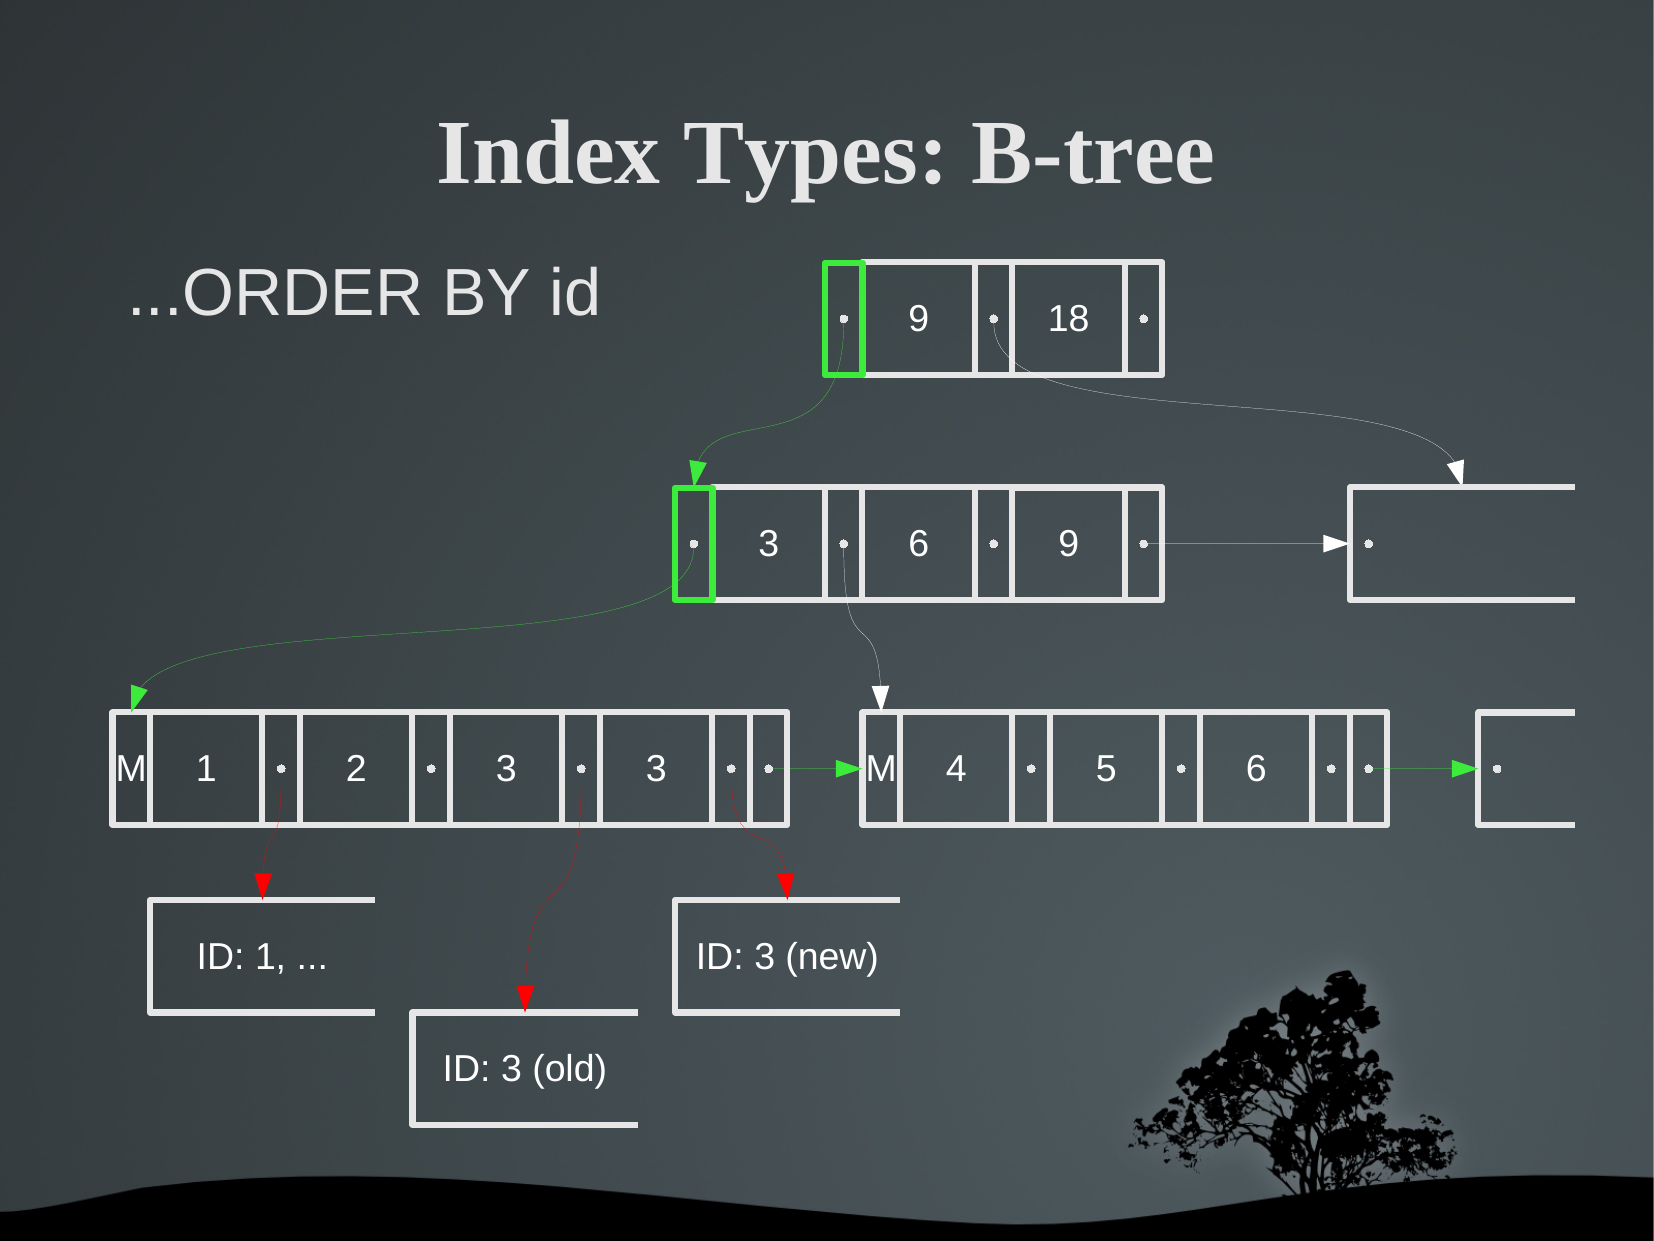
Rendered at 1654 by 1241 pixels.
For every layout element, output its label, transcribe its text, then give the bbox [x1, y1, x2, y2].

text_box [764, 764, 773, 773]
text_box 3 [716, 490, 822, 597]
text_box [1364, 764, 1373, 773]
text_box 5 [1053, 715, 1159, 822]
text_box [840, 315, 848, 323]
text_box 1 [153, 715, 259, 822]
text_box [839, 539, 848, 548]
text_box 2 [303, 715, 409, 822]
text_box [1364, 539, 1373, 548]
text_box [1327, 764, 1336, 773]
text_box [690, 540, 698, 548]
text_box 3 [453, 715, 559, 822]
text_box 18 [1015, 364, 1028, 372]
text_box 4 [903, 715, 1009, 822]
text_box 18 [1015, 265, 1122, 372]
text_box 9 [1015, 491, 1122, 597]
text_box [1493, 765, 1501, 773]
text_box [727, 764, 736, 773]
text_box [989, 539, 998, 548]
text_box [1177, 764, 1186, 773]
text_box [1139, 540, 1148, 548]
text_box [989, 314, 998, 323]
text_box [427, 764, 436, 773]
text_box 9 [866, 265, 972, 372]
text_box [577, 764, 586, 773]
text_box M [862, 712, 901, 826]
text_box [1027, 764, 1036, 773]
text_box [1139, 314, 1148, 323]
text_box ...ORDER BY id [112, 247, 638, 338]
picture [0, 0, 1654, 1241]
text_box 3 [603, 715, 709, 822]
text_box 6 [865, 490, 972, 597]
title Index Types: B-tree [82, 49, 1571, 257]
text_box 6 [1203, 715, 1309, 822]
text_box [277, 764, 286, 773]
text_box M [112, 712, 151, 825]
